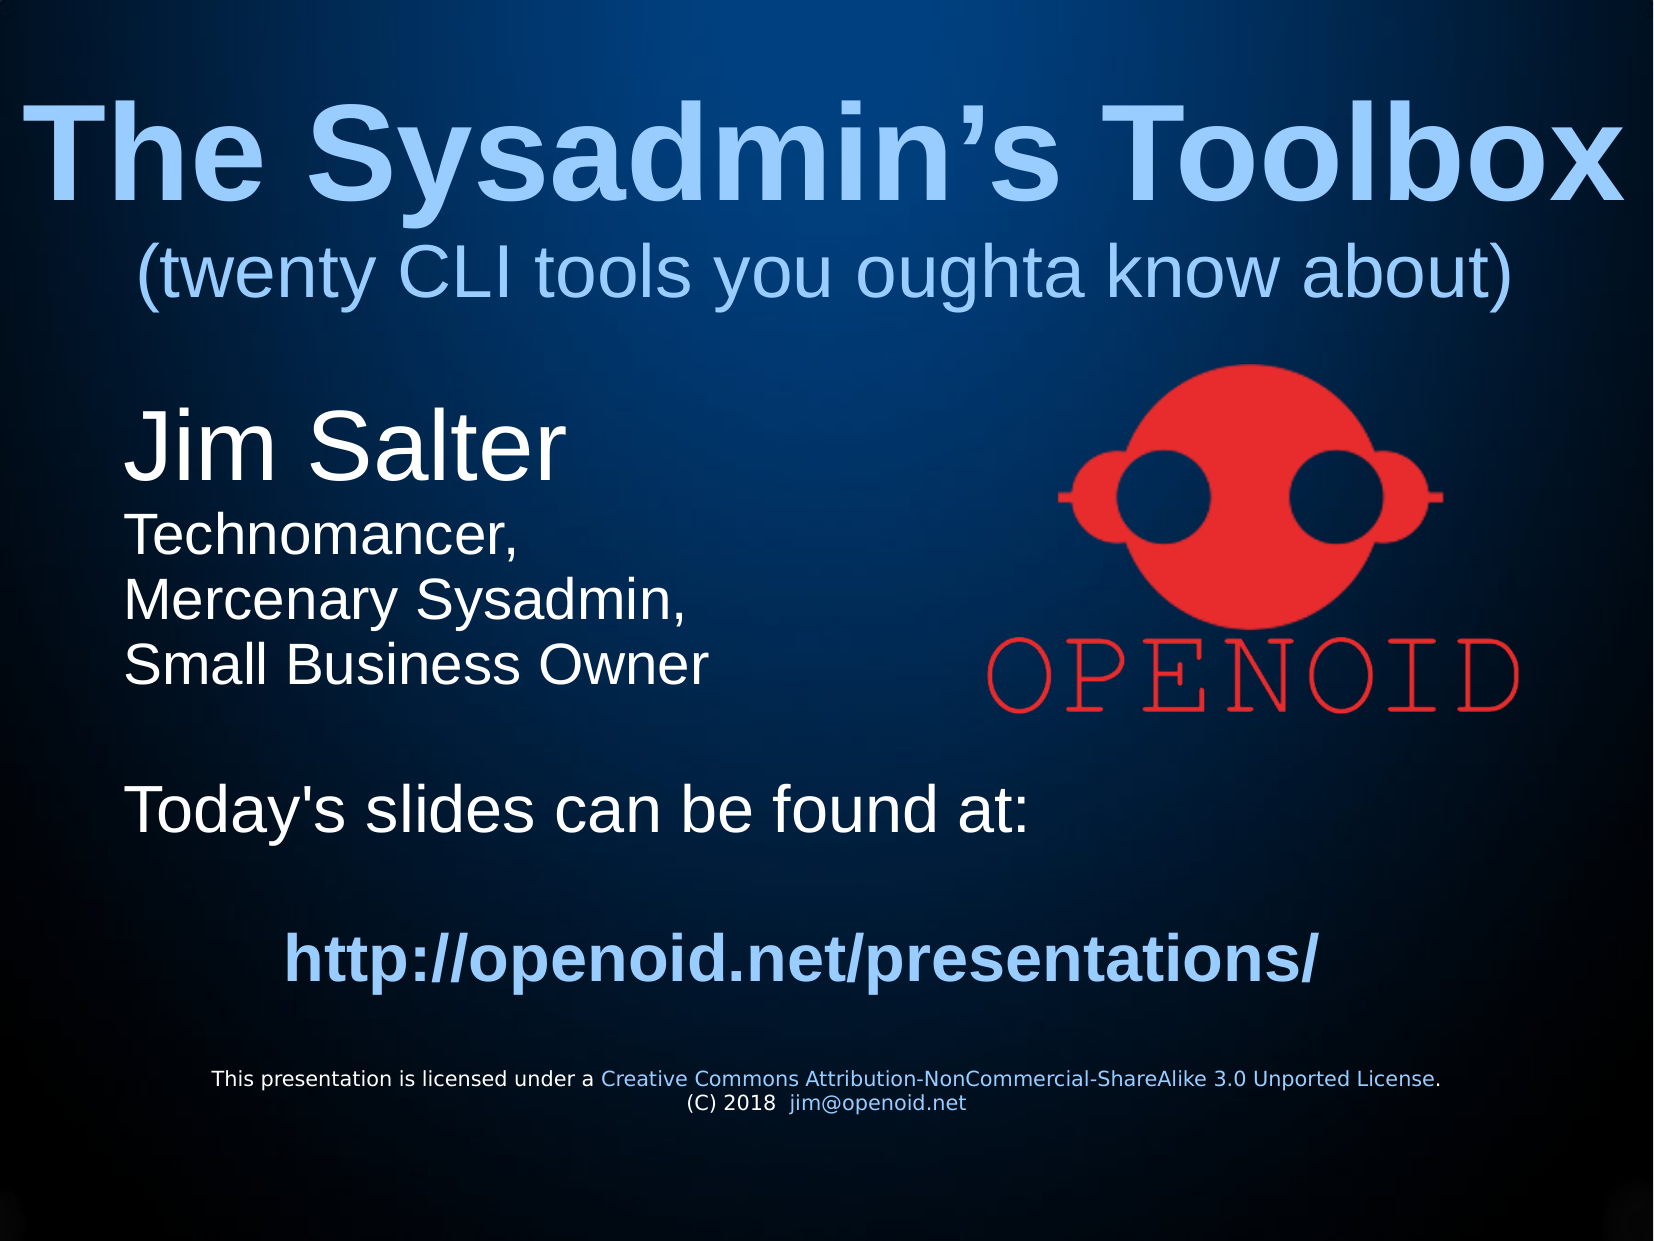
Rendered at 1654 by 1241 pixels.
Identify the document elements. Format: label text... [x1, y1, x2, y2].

subtitle This presentation is licensed under a Creative Commons Attribution-NonCommercial-ShareAlike 3.0 Unported License. (C) 2018 jim@openoid.net [147, 721, 1506, 1141]
picture [0, 0, 1654, 1241]
text_box Jim Salter Technomancer, Mercenary Sysadmin, Small Business Owner Today's slides can be found at: http://openoid.net/presentations/ [123, 375, 1482, 1011]
subtitle This presentation is licensed under a Creative Commons Attribution-NonCommercial-ShareAlike 3.0 Unported License. (C) 2018 jim@openoid.net [147, 370, 975, 375]
title The Sysadmin’s Toolbox (twenty CLI tools you oughta know about) [0, 69, 1651, 320]
